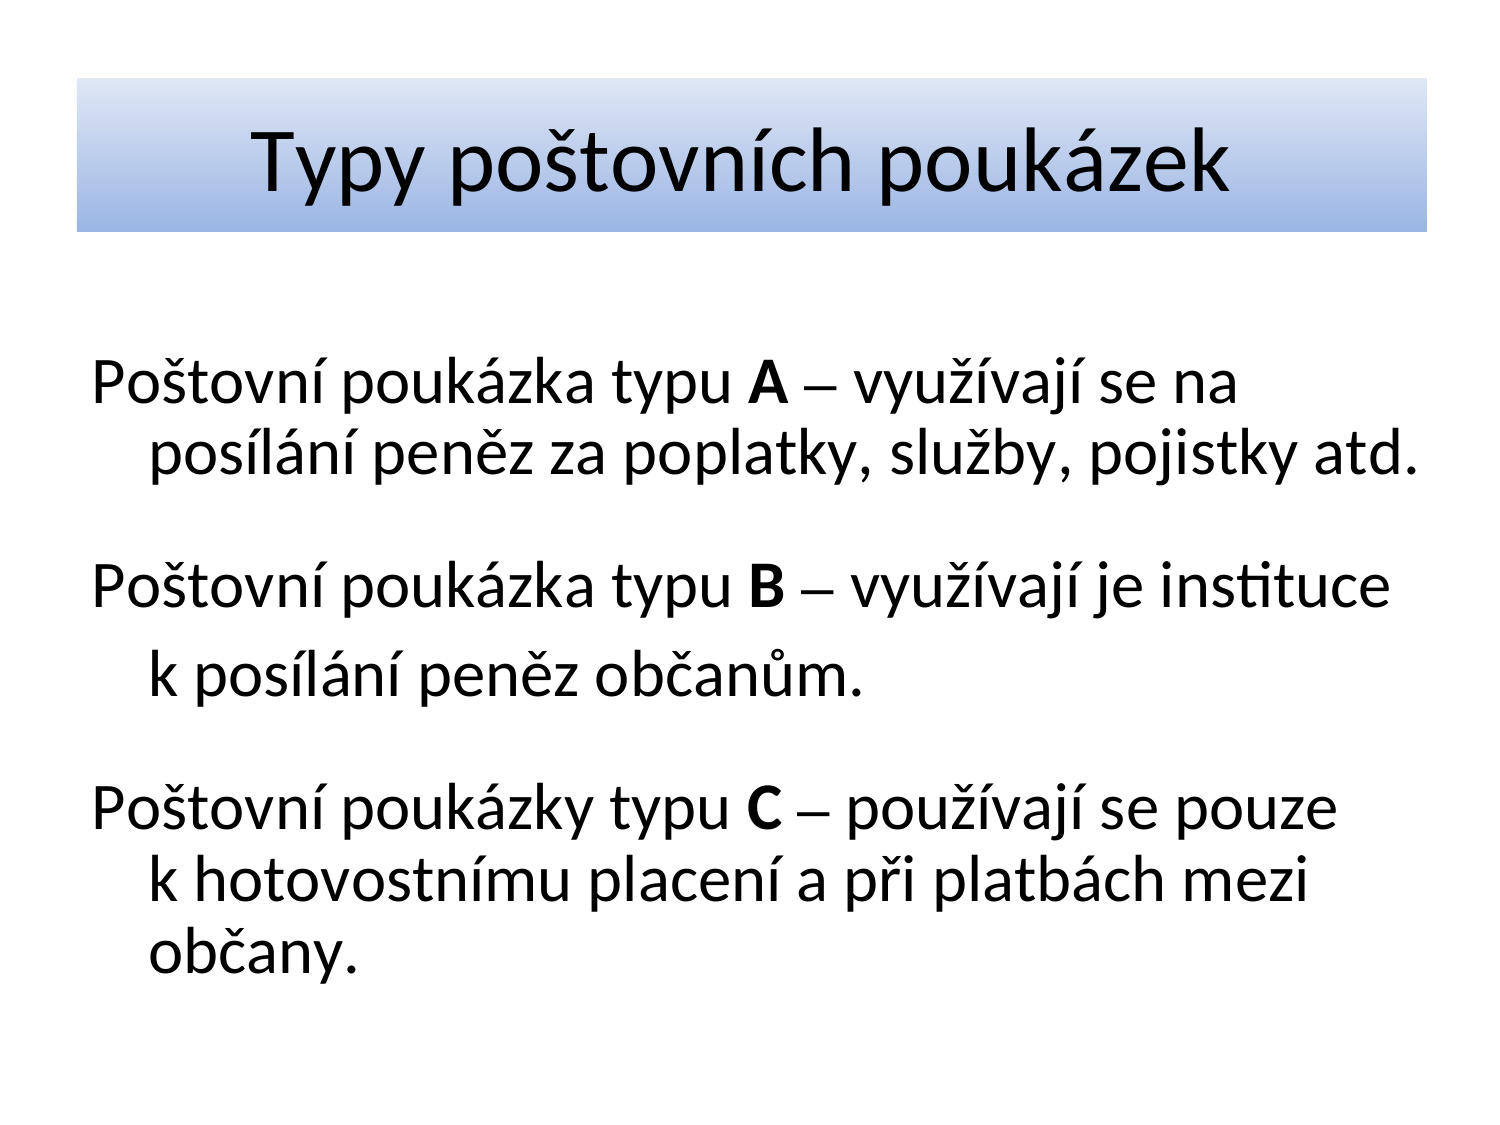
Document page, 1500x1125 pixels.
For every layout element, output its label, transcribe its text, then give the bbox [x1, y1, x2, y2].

title Typy poštovních poukázek [76, 78, 1427, 232]
list Poštovní poukázka typu A ‒ využívají se na posílání peněz za poplatky, služby, pojistky atd. Poštovní poukázka typu B ‒ využívají je instituce k posílání peněz občanům. Poštovní poukázky typu C ‒ používají se pouze k hotovostnímu placení a při platbách mezi občany. [76, 338, 1459, 996]
